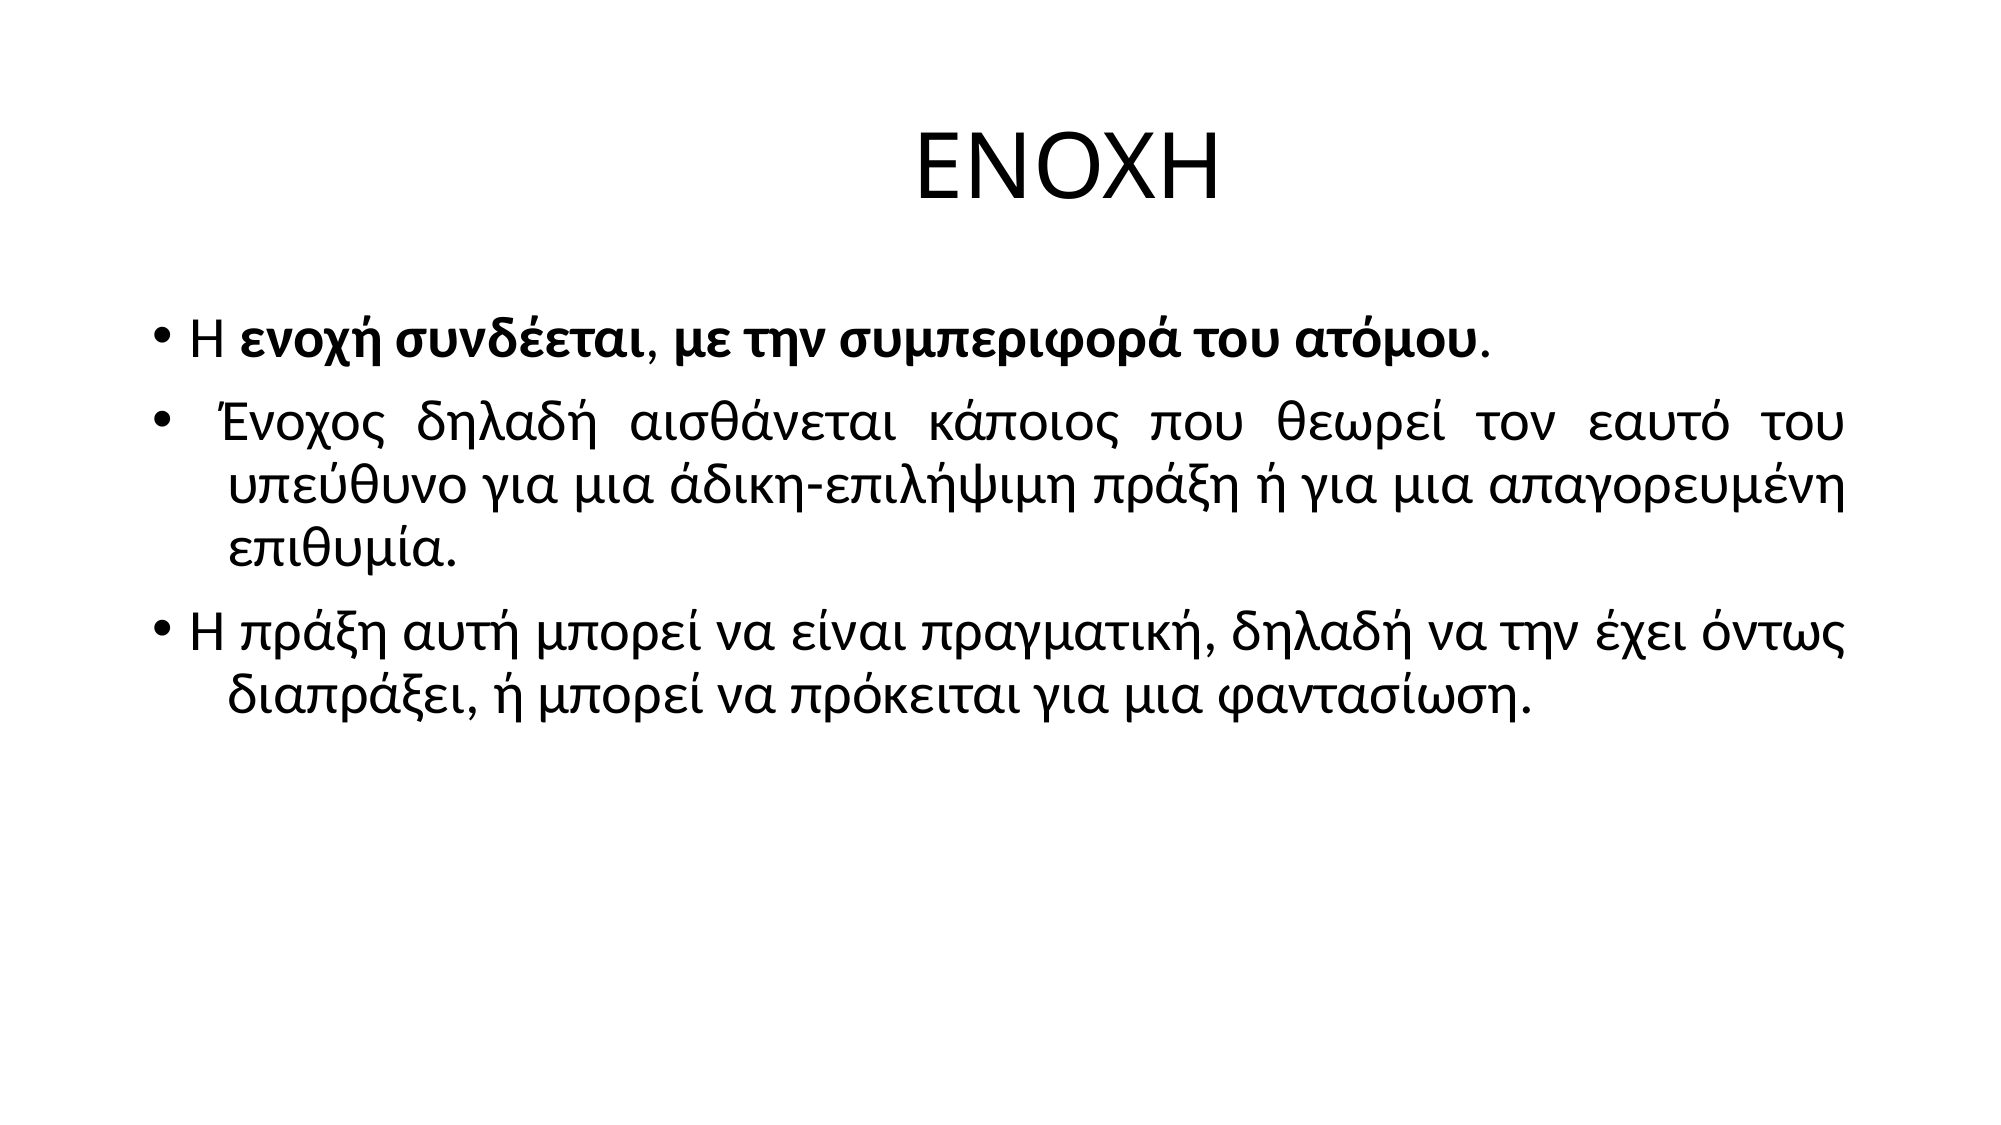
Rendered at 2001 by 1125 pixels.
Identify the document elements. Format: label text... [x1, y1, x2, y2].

list Η ενοχή συνδέεται, με την συμπεριφορά του ατόμου. Ένοχος δηλαδή αισθάνεται κάποιος που θεωρεί τον εαυτό του υπεύθυνο για μια άδικη-επιλήψιμη πράξη ή για μια απαγορευμένη επιθυμία. Η πράξη αυτή μπορεί να είναι πραγματική, δηλαδή να την έχει όντως διαπράξει, ή μπορεί να πρόκειται για μια φαντασίωση. [137, 299, 1863, 1014]
title ΕΝΟΧΗ [137, 59, 1863, 278]
